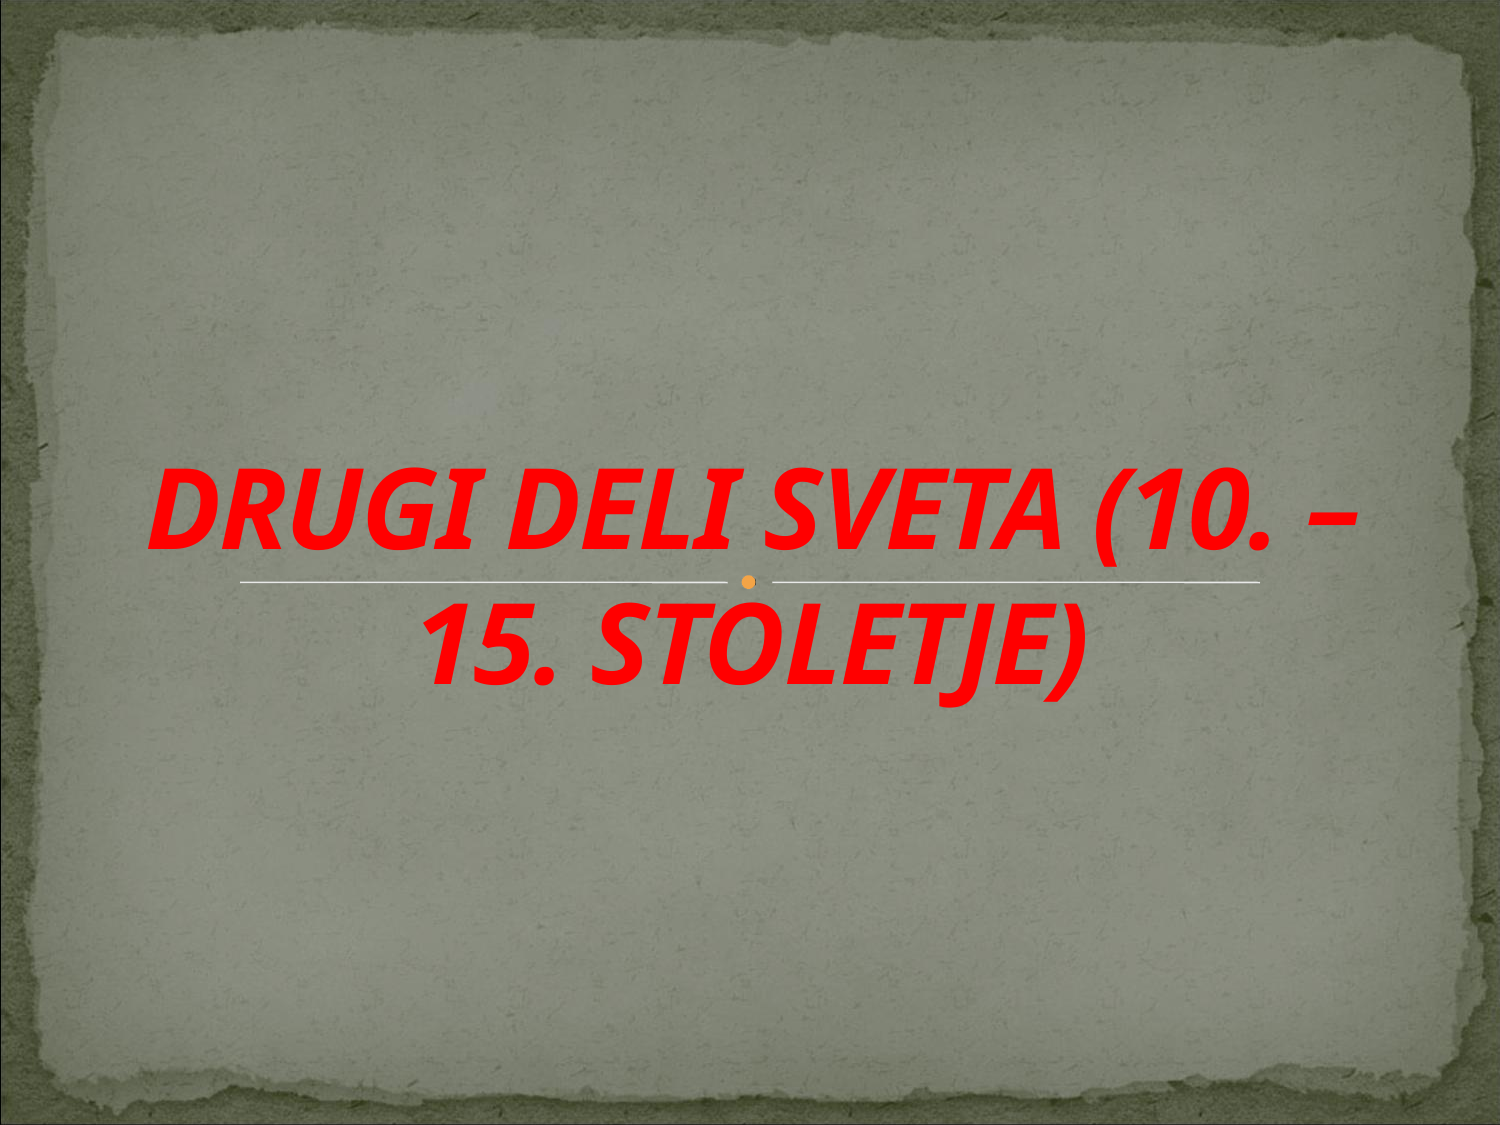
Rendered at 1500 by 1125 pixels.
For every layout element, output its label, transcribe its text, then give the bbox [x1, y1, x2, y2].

picture [0, 0, 1500, 1125]
title DRUGI DELI SVETA (10. – 15. STOLETJE) [70, 433, 1433, 715]
